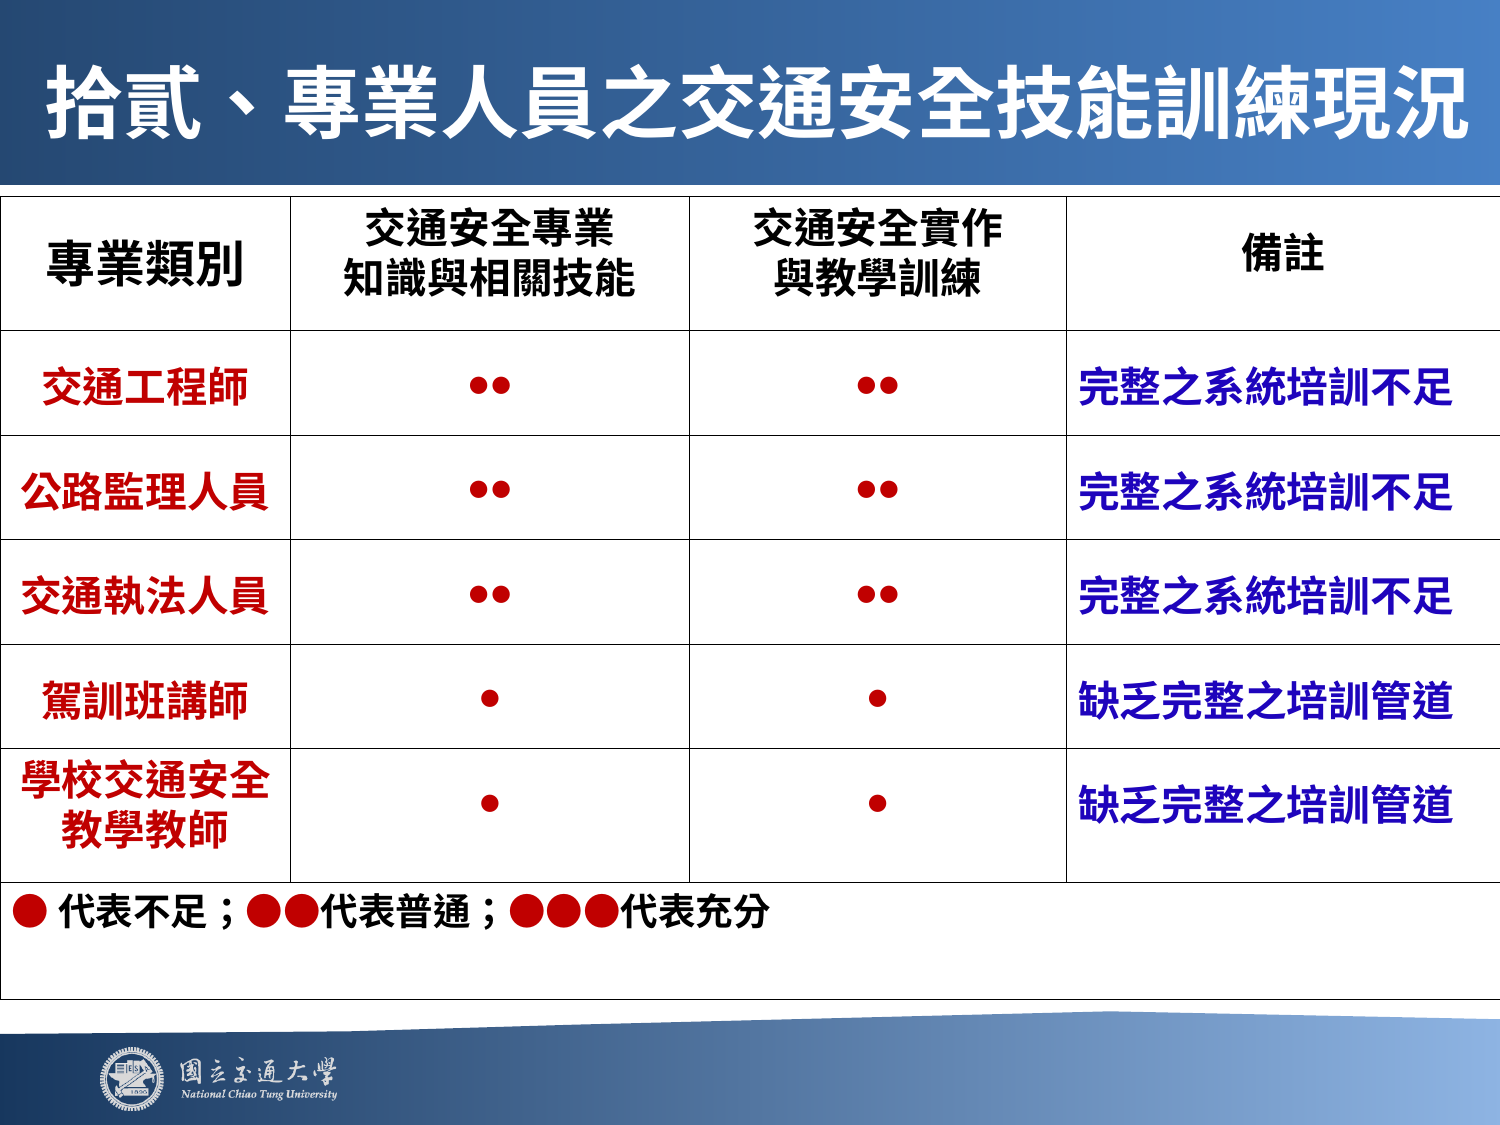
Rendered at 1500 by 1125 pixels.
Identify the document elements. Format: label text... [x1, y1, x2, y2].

table_cell 完整之系統培訓不足 [1067, 331, 1500, 435]
table_cell 交通工程師 [1, 331, 290, 435]
table_cell 公路監理人員 [1, 436, 290, 539]
table_cell ● [690, 749, 1066, 882]
table_cell ●● [690, 331, 1066, 435]
table_cell 完整之系統培訓不足 [1067, 436, 1500, 539]
table_header 備註 [1067, 197, 1500, 330]
table_cell ● [690, 645, 1066, 748]
table_cell 缺乏完整之培訓管道 [1067, 749, 1500, 882]
table_cell ●● [291, 540, 689, 644]
table_header 交通安全專業 知識與相關技能 [291, 197, 689, 330]
table_cell 學校交通安全教學教師 [1, 749, 290, 882]
title 拾貳、專業人員之交通安全技能訓練現況 [29, 30, 1500, 171]
table_cell 駕訓班講師 [1, 645, 290, 748]
table_cell ●● [690, 540, 1066, 644]
table_cell ●● [291, 331, 689, 435]
table_header 交通安全實作 與教學訓練 [690, 197, 1066, 330]
table_cell ● [291, 645, 689, 748]
table_cell ●● [690, 436, 1066, 539]
table_cell 缺乏完整之培訓管道 [1067, 645, 1500, 748]
table_cell ● [291, 749, 689, 882]
table_cell ●代表不足；●●代表普通；●●●代表充分 [1, 883, 1500, 999]
table_cell 交通執法人員 [1, 540, 290, 644]
table_cell 完整之系統培訓不足 [1067, 540, 1500, 644]
table_cell ●● [291, 436, 689, 539]
table_header 專業類別 [1, 197, 290, 330]
